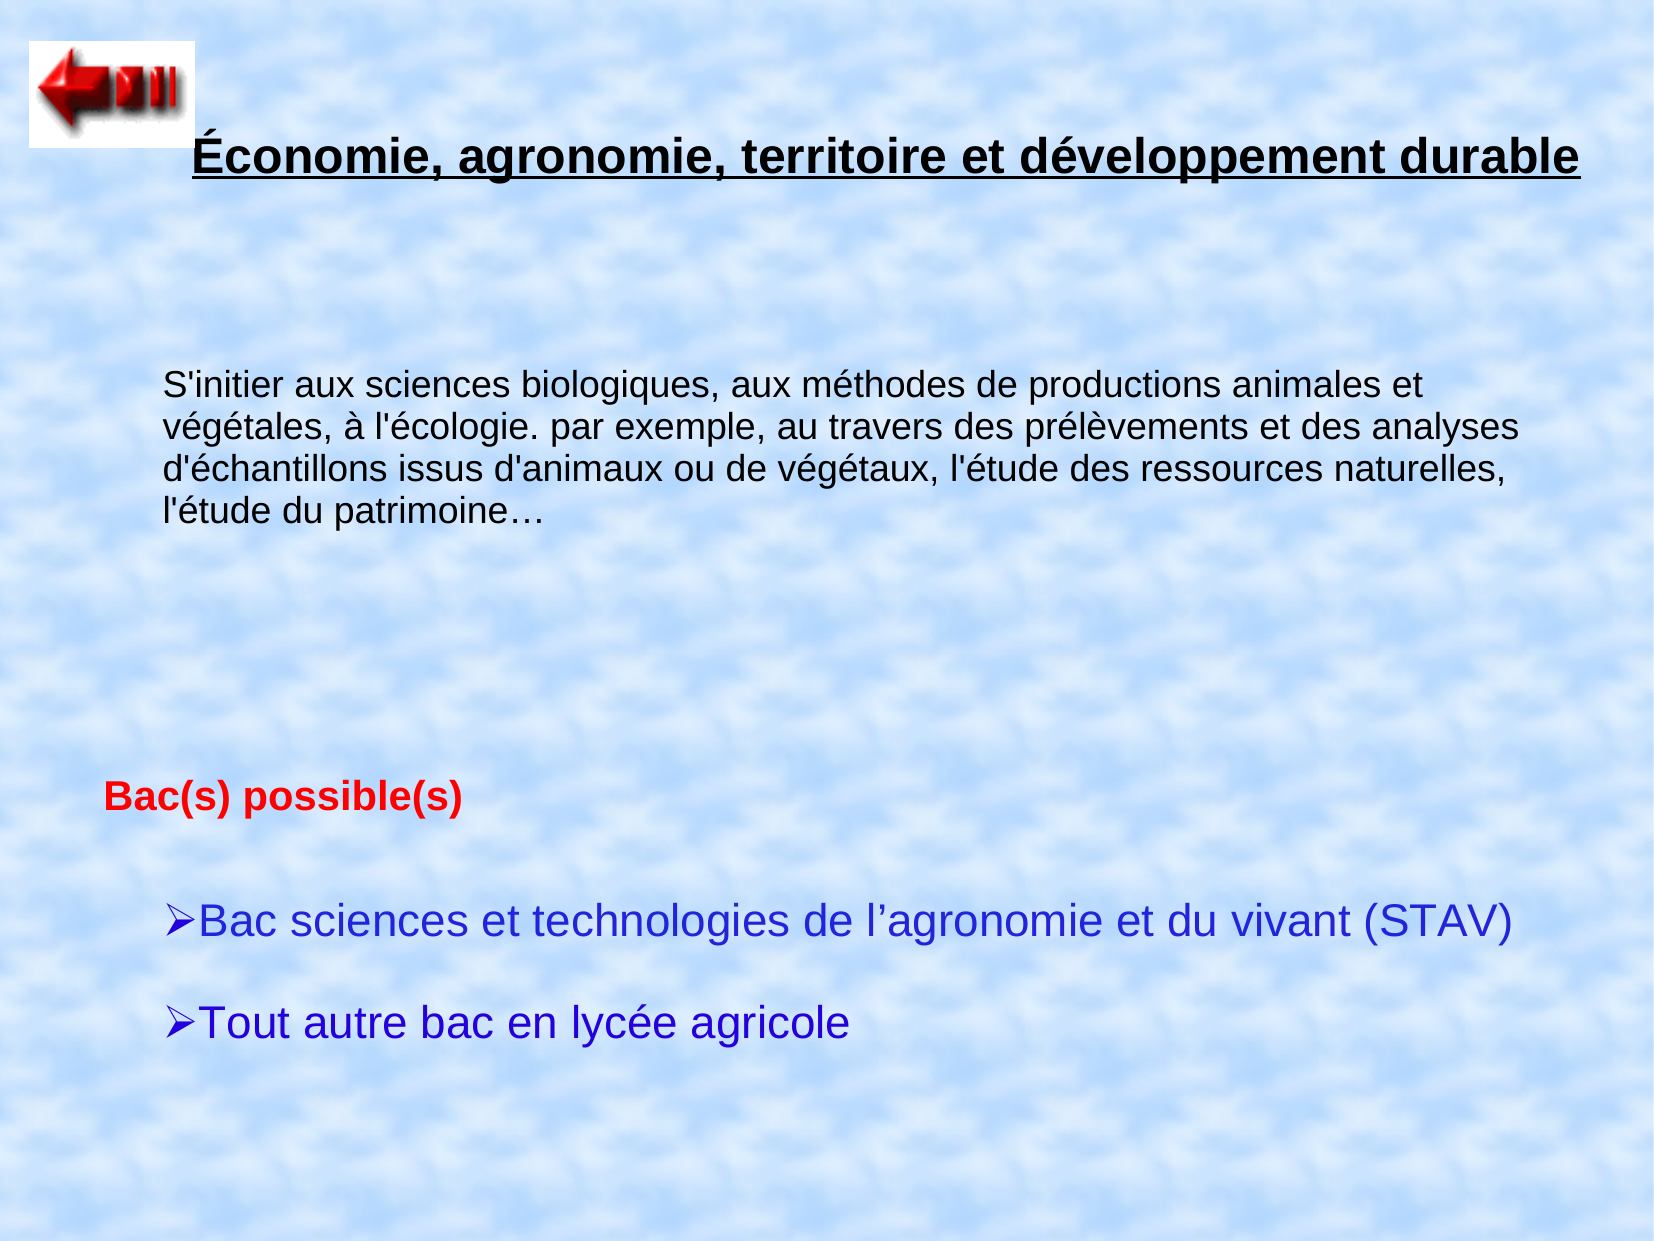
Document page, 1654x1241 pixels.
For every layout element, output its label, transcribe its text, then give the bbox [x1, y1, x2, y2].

text_box Économie, agronomie, territoire et développement durable [177, 118, 1625, 248]
text_box Bac sciences et technologies de l’agronomie et du vivant (STAV) Tout autre bac en lycée agricole [147, 885, 1625, 1123]
picture [0, 0, 1654, 1241]
text_box Bac(s) possible(s) [88, 765, 479, 827]
text_box S'initier aux sciences biologiques, aux méthodes de productions animales et végétales, à l'écologie. par exemple, au travers des prélèvements et des analyses d'échantillons issus d'animaux ou de végétaux, l'étude des ressources naturelles, l'étude du patrimoine… [147, 354, 1565, 739]
